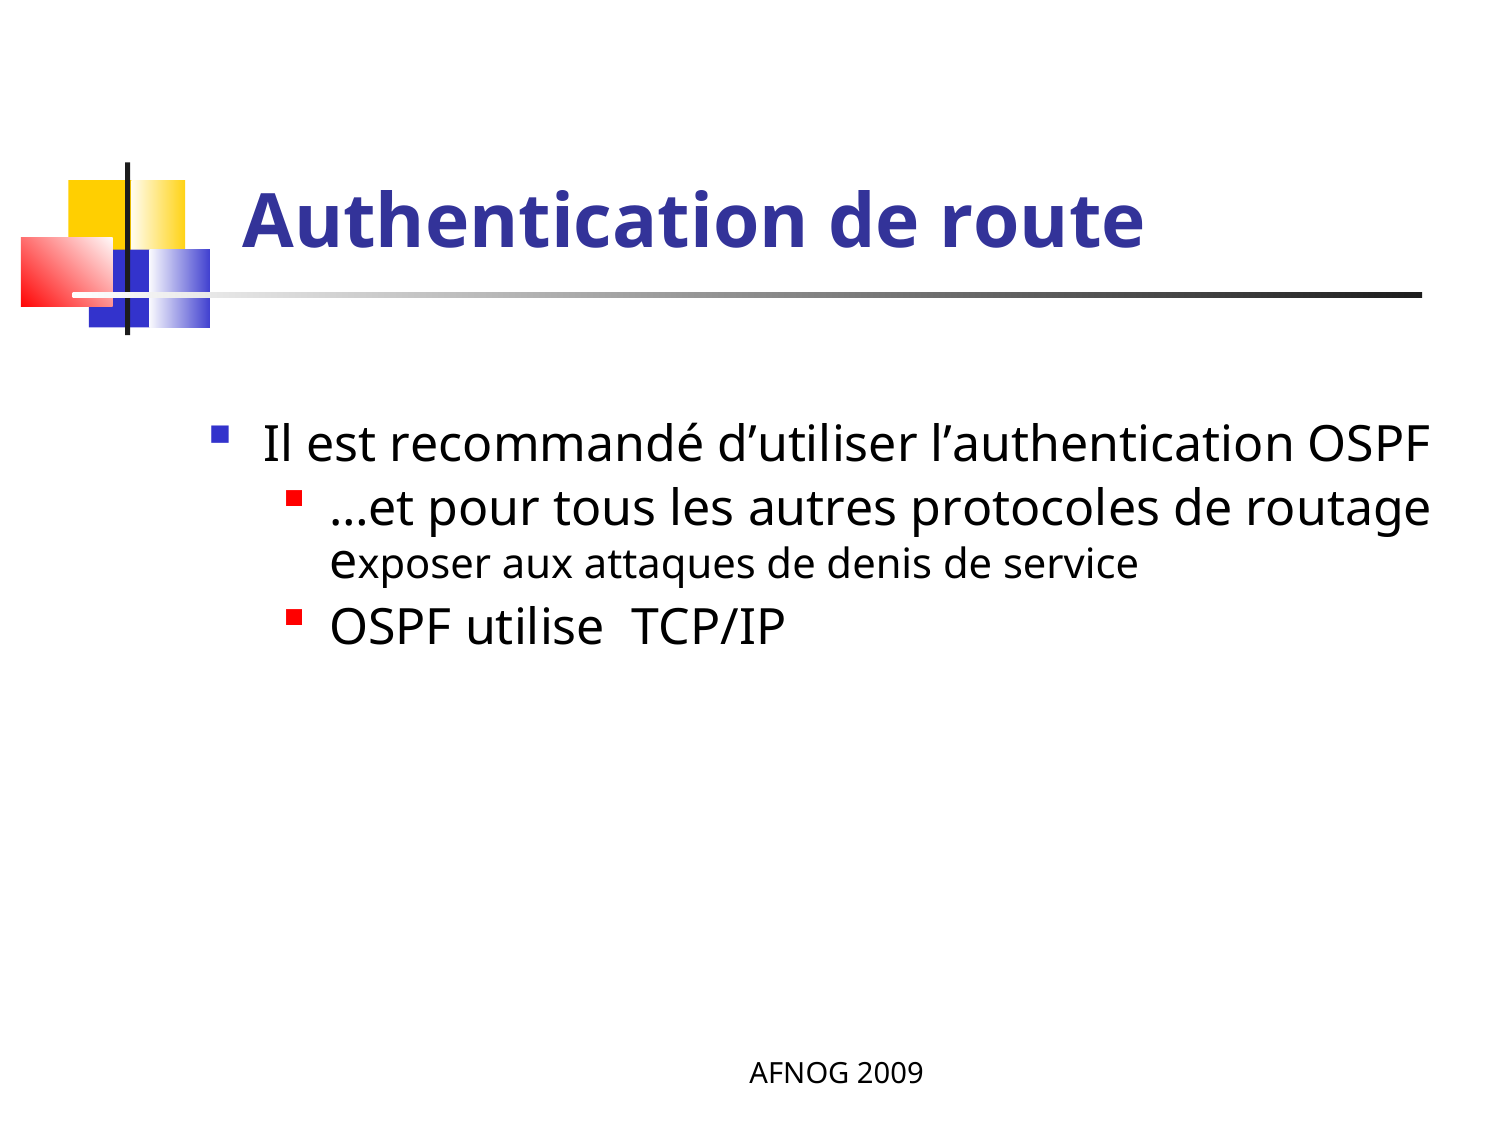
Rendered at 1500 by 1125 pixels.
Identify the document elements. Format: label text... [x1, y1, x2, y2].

title Authentication de route [188, 35, 1468, 276]
list Il est recommandé d’utiliser l’authentication OSPF …et pour tous les autres protocoles de routage exposer aux attaques de denis de service OSPF utilise TCP/IP [193, 331, 1469, 1007]
